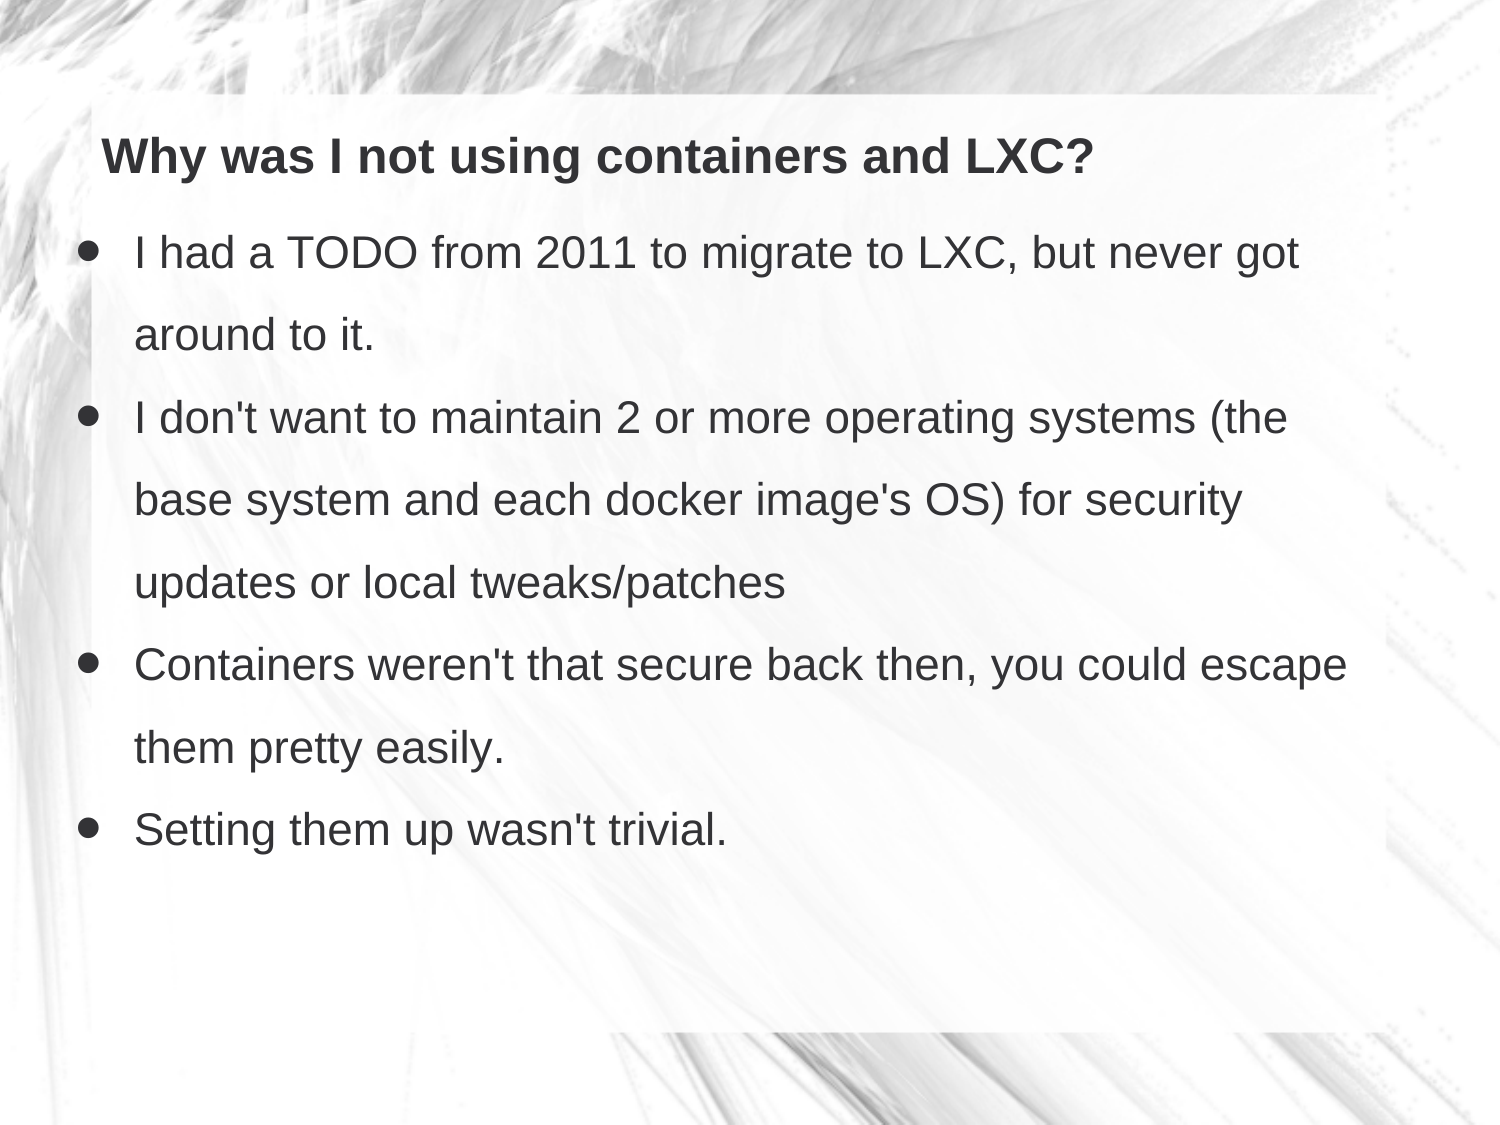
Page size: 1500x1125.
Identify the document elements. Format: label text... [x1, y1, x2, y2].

list I had a TODO from 2011 to migrate to LXC, but never got around to it. I don't want to maintain 2 or more operating systems (the base system and each docker image's OS) for security updates or local tweaks/patches Containers weren't that secure back then, you could escape them pretty easily. Setting them up wasn't trivial. [43, 180, 1394, 931]
picture [0, 0, 1500, 1125]
title Why was I not using containers and LXC? [61, 108, 1412, 211]
